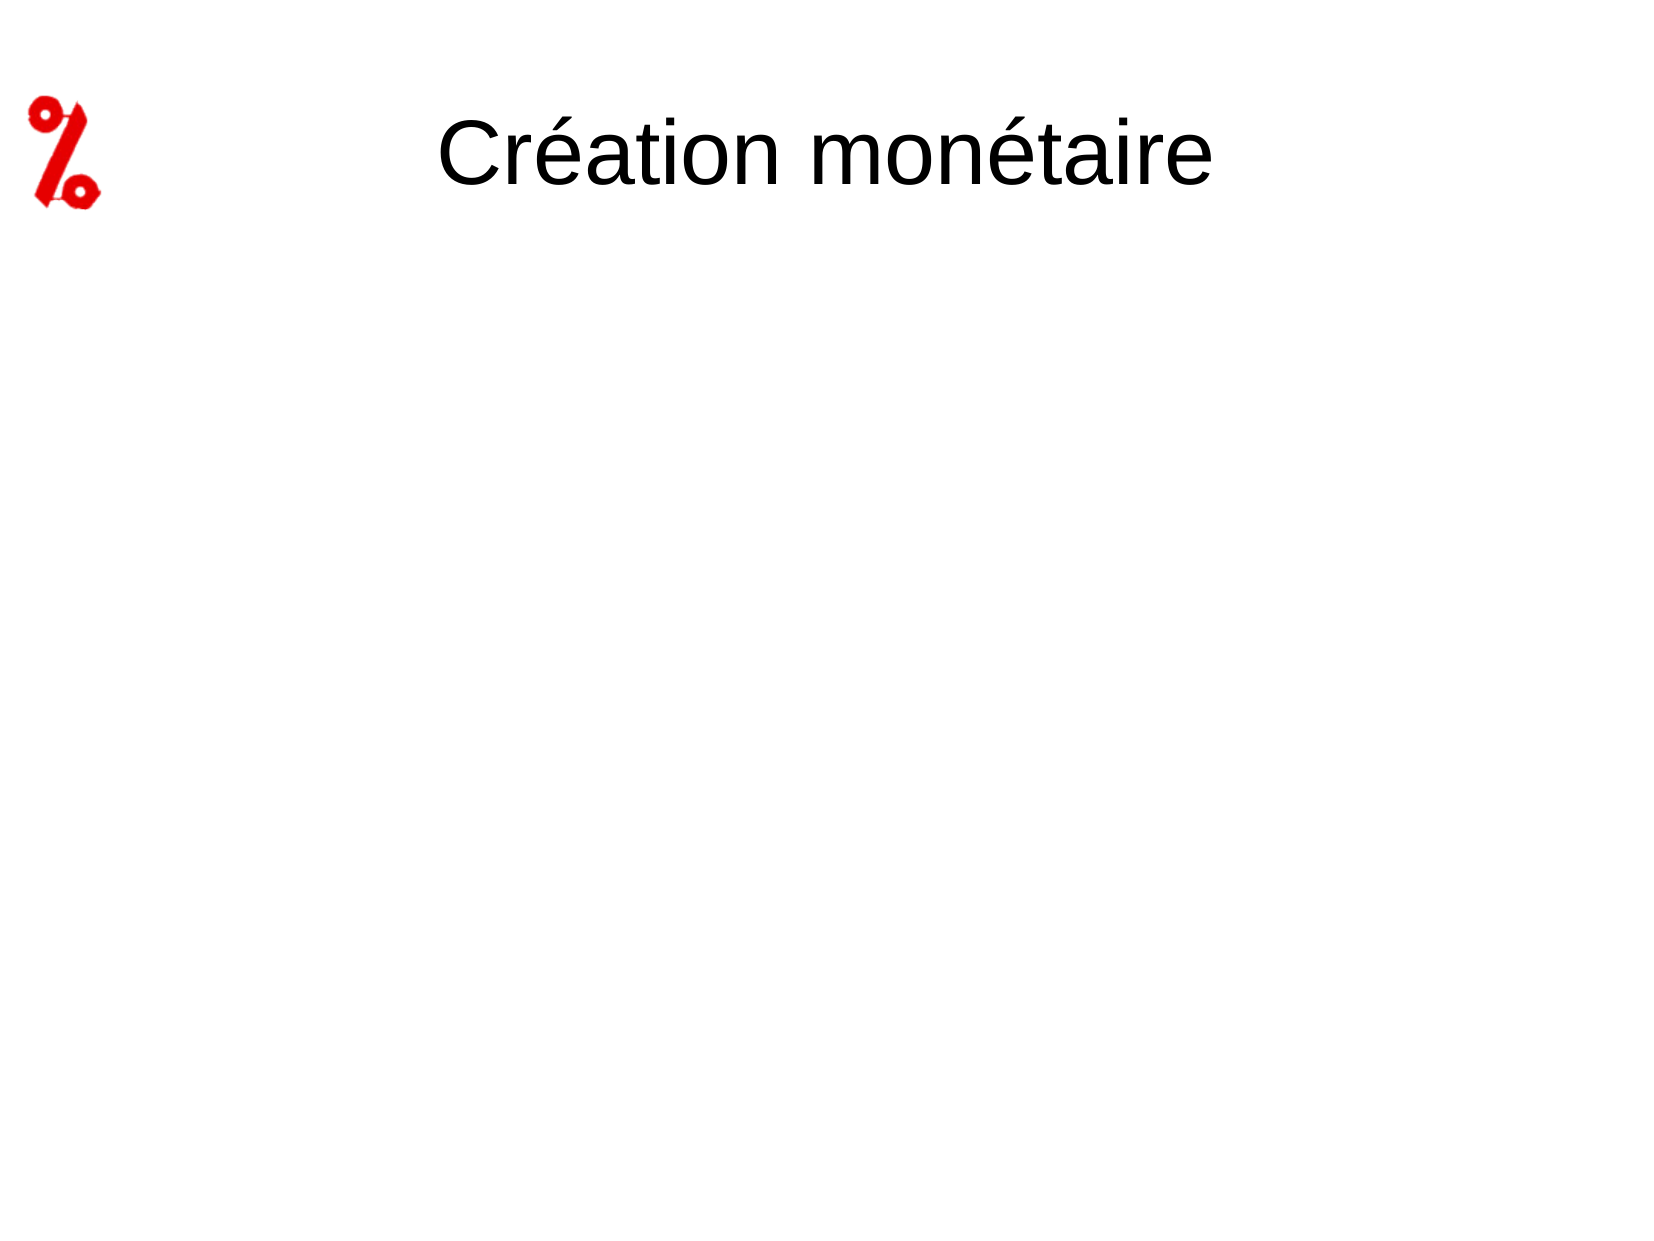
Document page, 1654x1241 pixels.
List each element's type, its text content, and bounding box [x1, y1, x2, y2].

picture [0, 88, 82, 219]
title Création monétaire [82, 56, 1571, 250]
